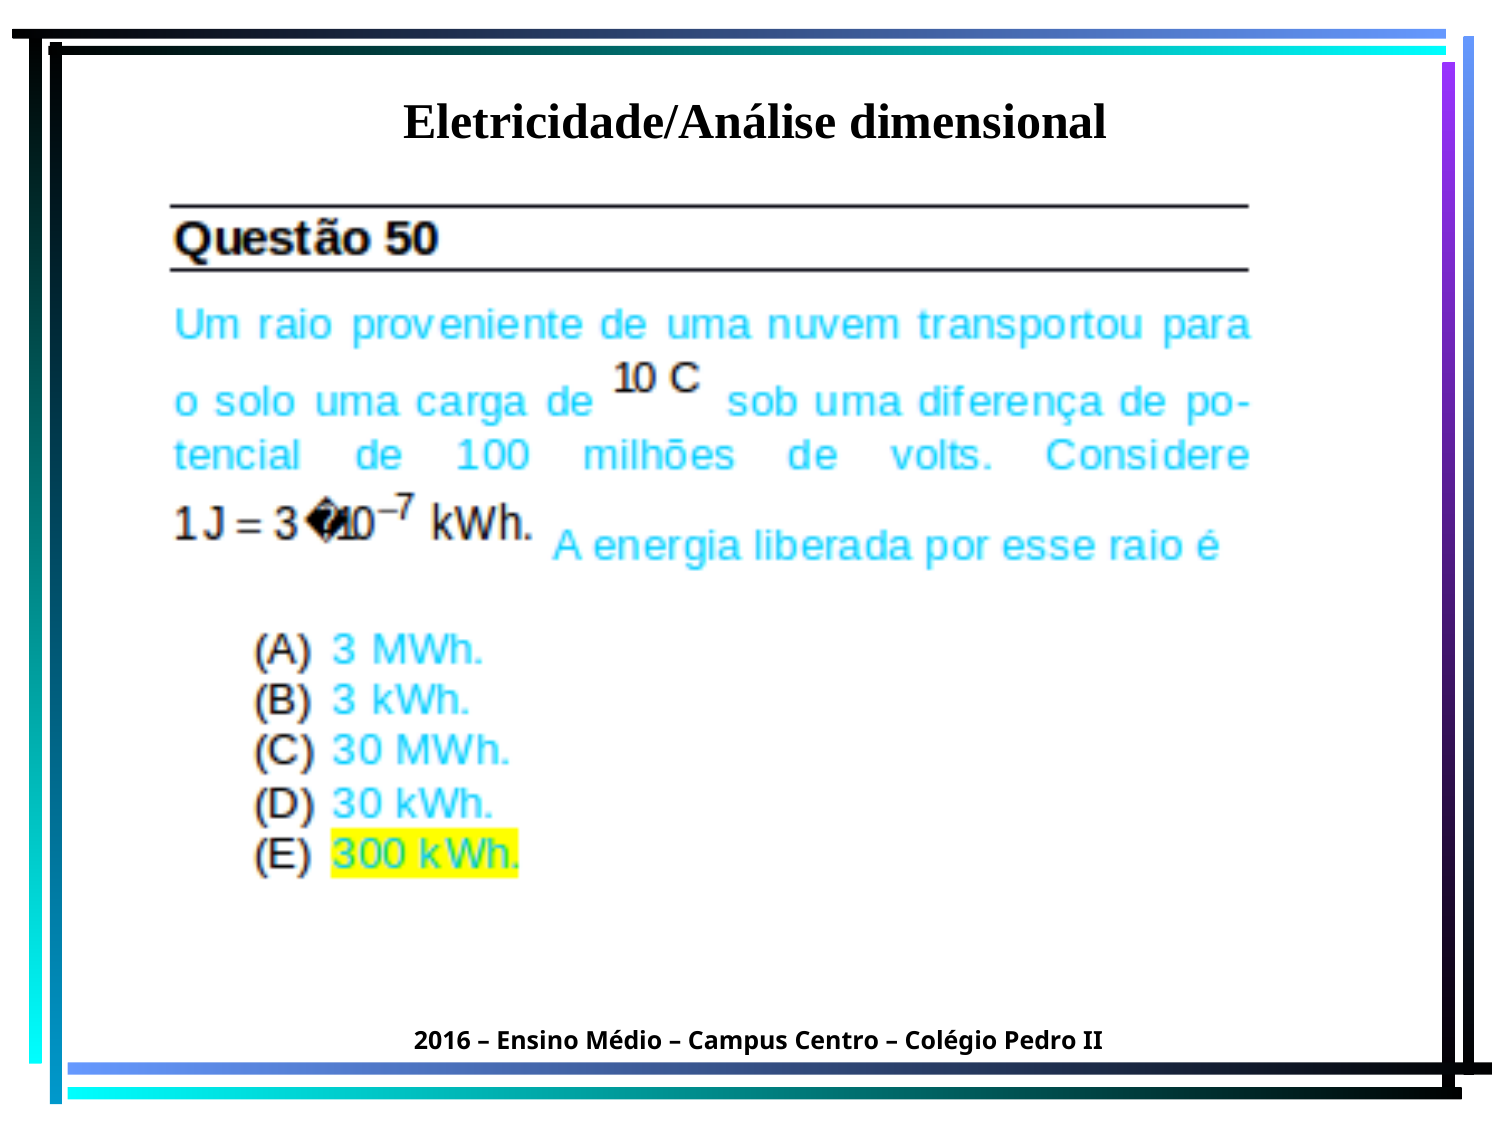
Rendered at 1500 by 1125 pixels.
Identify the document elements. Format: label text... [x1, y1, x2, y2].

picture [0, 0, 1500, 1125]
title Eletricidade/Análise dimensional [248, 82, 1264, 166]
text_box 2016 – Ensino Médio – Campus Centro – Colégio Pedro II [399, 1018, 1119, 1064]
